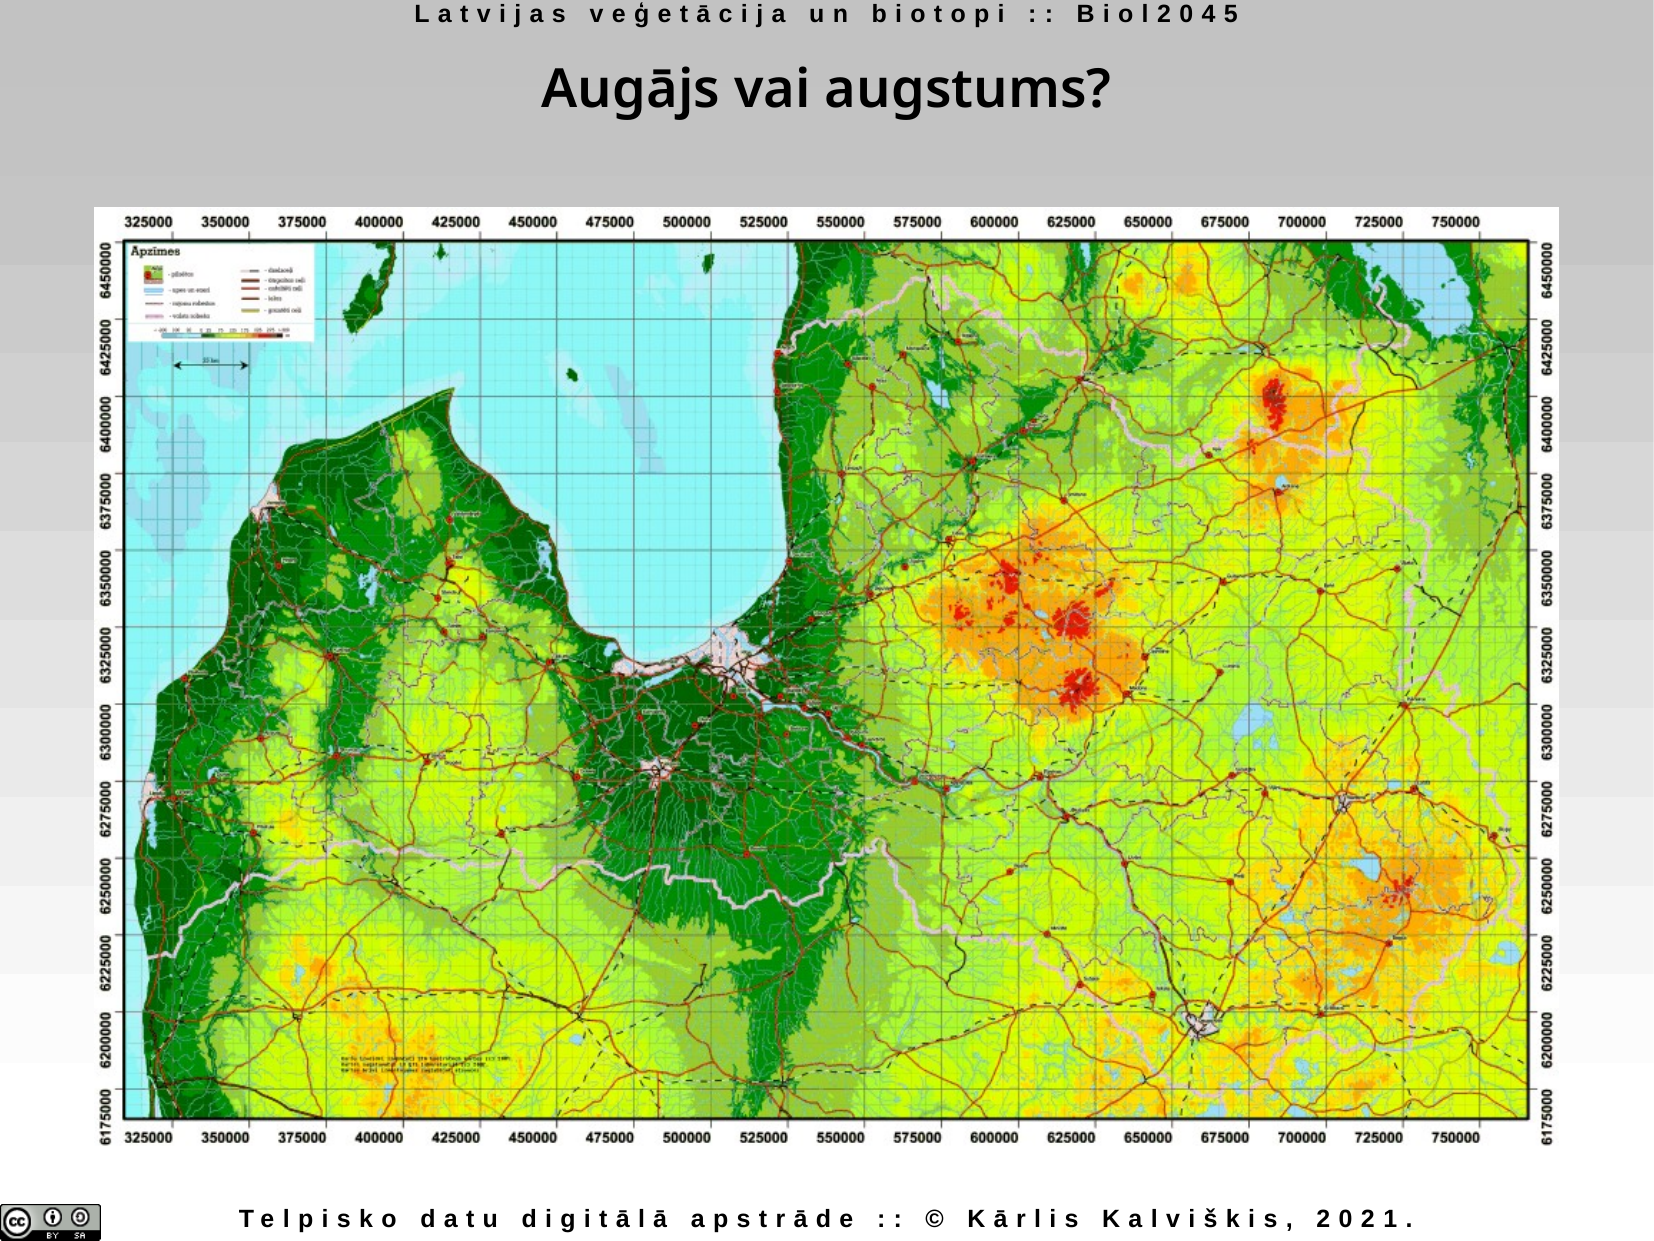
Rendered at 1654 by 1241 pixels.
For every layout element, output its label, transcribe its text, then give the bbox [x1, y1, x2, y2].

picture [0, 0, 1654, 1241]
title Augājs vai augstums? [29, 49, 1625, 296]
